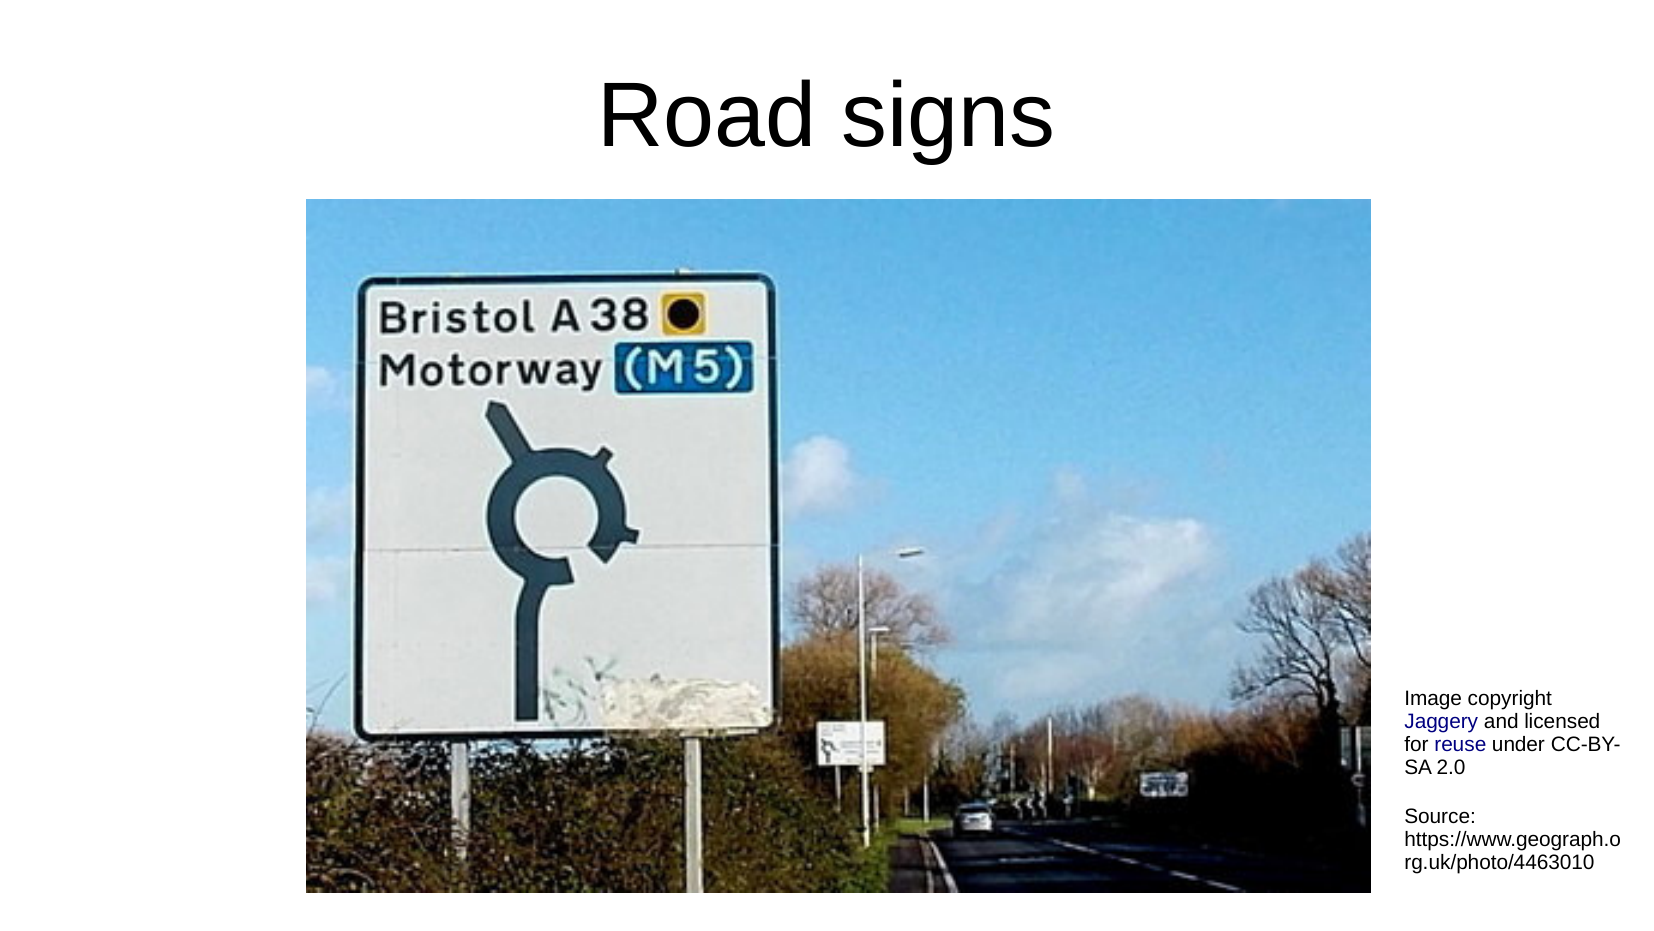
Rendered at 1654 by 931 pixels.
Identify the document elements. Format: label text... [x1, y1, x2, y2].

picture [306, 199, 1371, 893]
text_box Image copyright Jaggery and licensed for reuse under CC-BY-SA 2.0 Source: https://www.geograph.org.uk/photo/4463010 [1389, 679, 1636, 899]
title Road signs [82, 37, 1571, 193]
